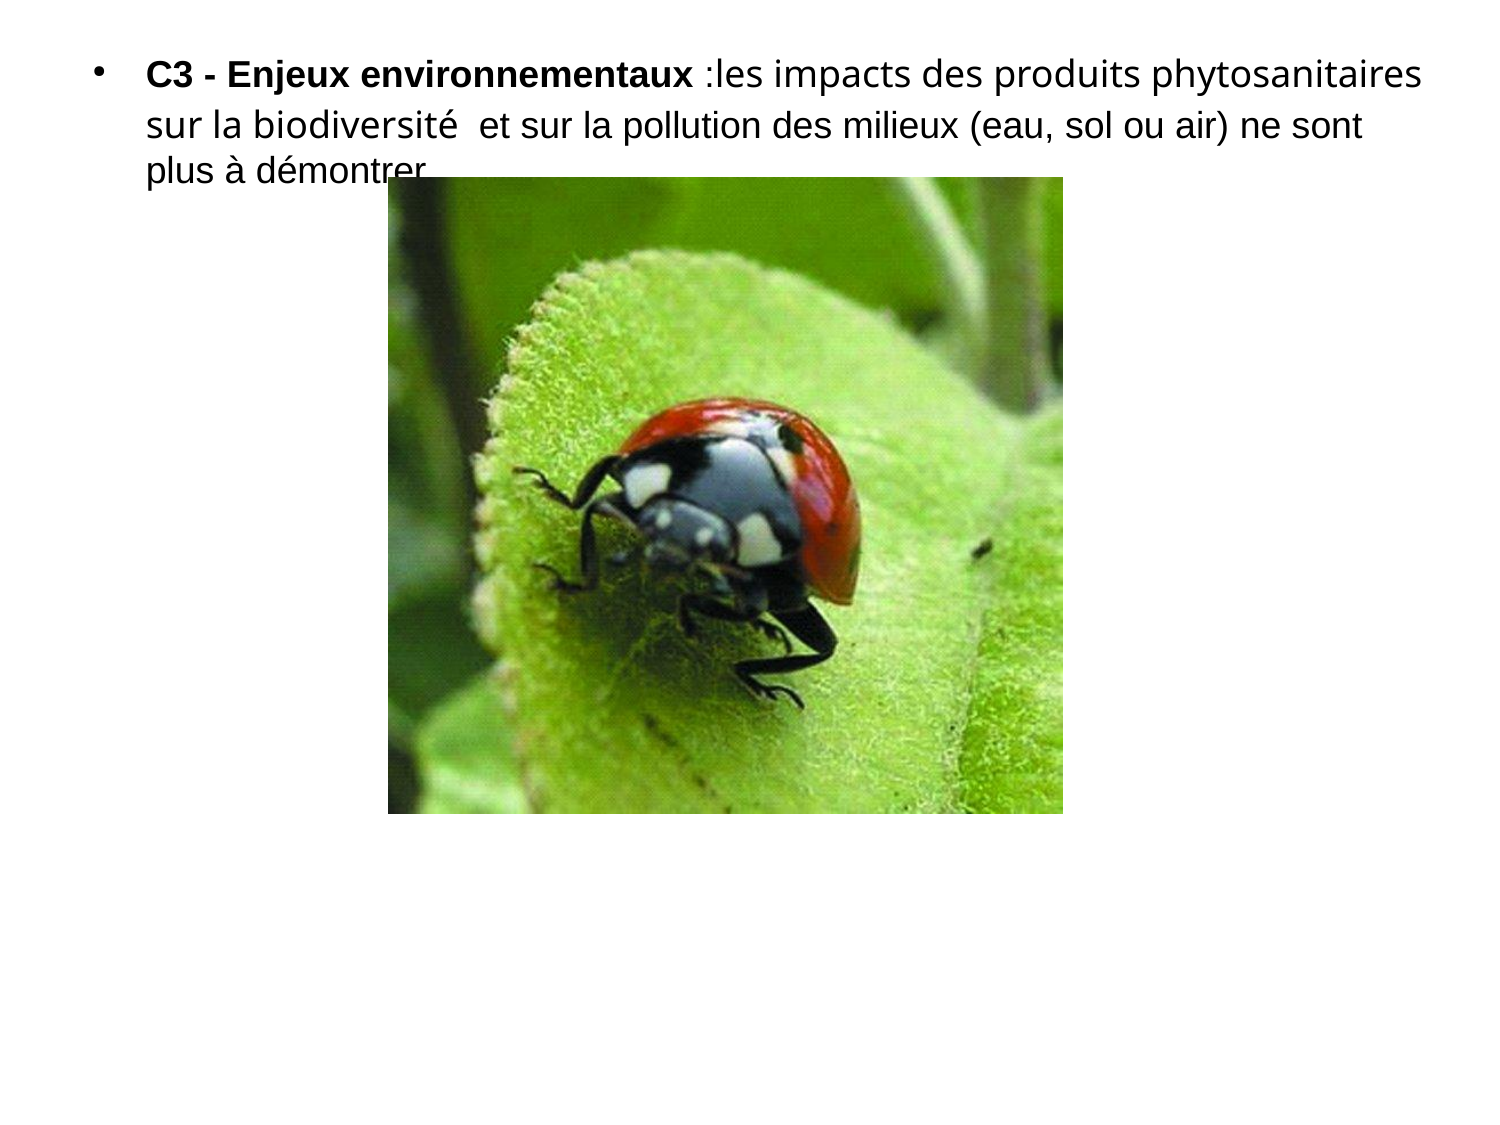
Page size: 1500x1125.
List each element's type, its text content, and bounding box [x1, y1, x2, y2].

list C3 - Enjeux environnementaux :les impacts des produits phytosanitaires sur la biodiversité et sur la pollution des milieux (eau, sol ou air) ne sont plus à démontrer. [75, 47, 1425, 916]
picture [388, 177, 1063, 814]
